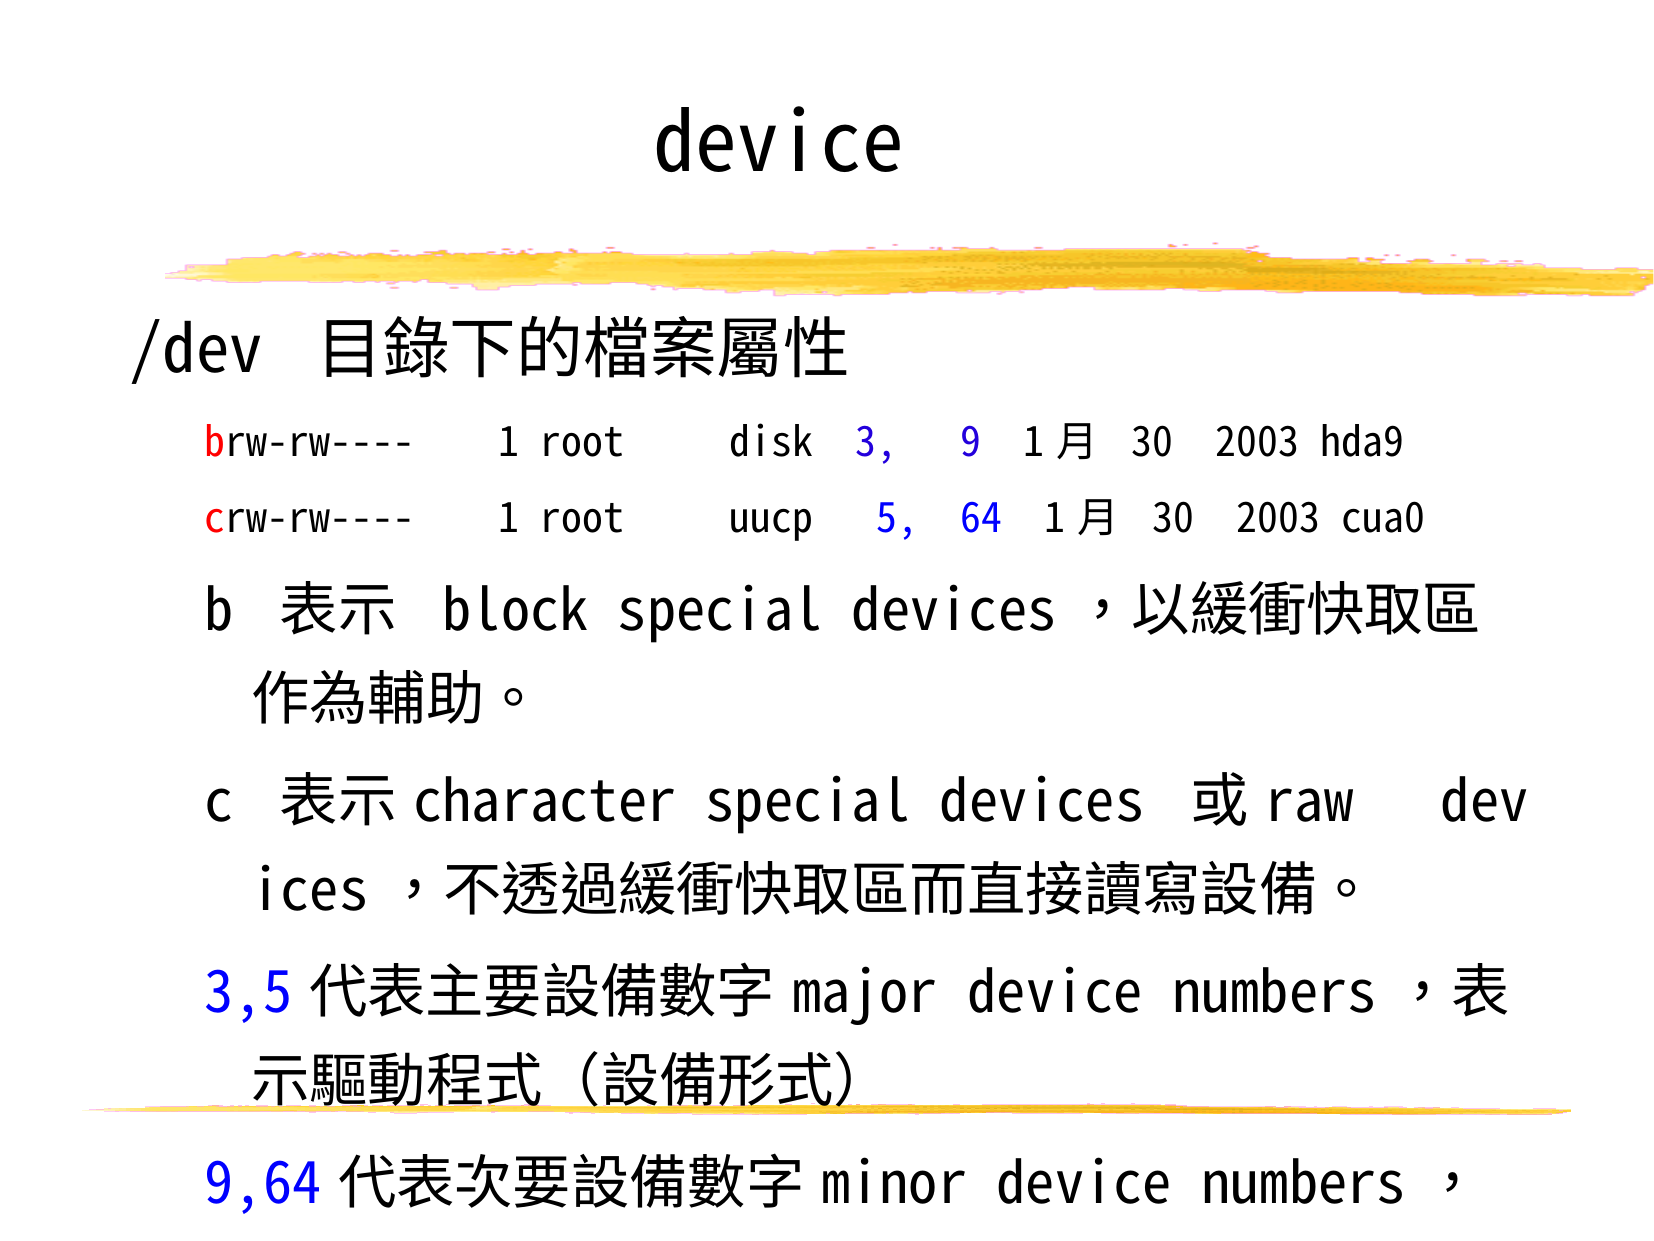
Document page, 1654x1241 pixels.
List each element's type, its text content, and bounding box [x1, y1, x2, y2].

title device [76, 28, 1482, 236]
list /dev 目錄下的檔案屬性 brw-rw---- 1 root disk 3, 9 1月 30 2003 hda9 crw-rw---- 1 root uucp 5, 64 1月 30 2003 cua0 b 表示 block special devices，以緩衝快取區作為輔助。 c 表示character special devices 或raw devices，不透過緩衝快取區而直接讀寫設備。 3,5代表主要設備數字major device numbers，表示驅動程式（設備形式） 9,64代表次要設備數字minor device numbers，表示設備的特性 [129, 289, 1536, 1034]
picture [82, 1102, 1571, 1117]
picture [165, 237, 1654, 308]
